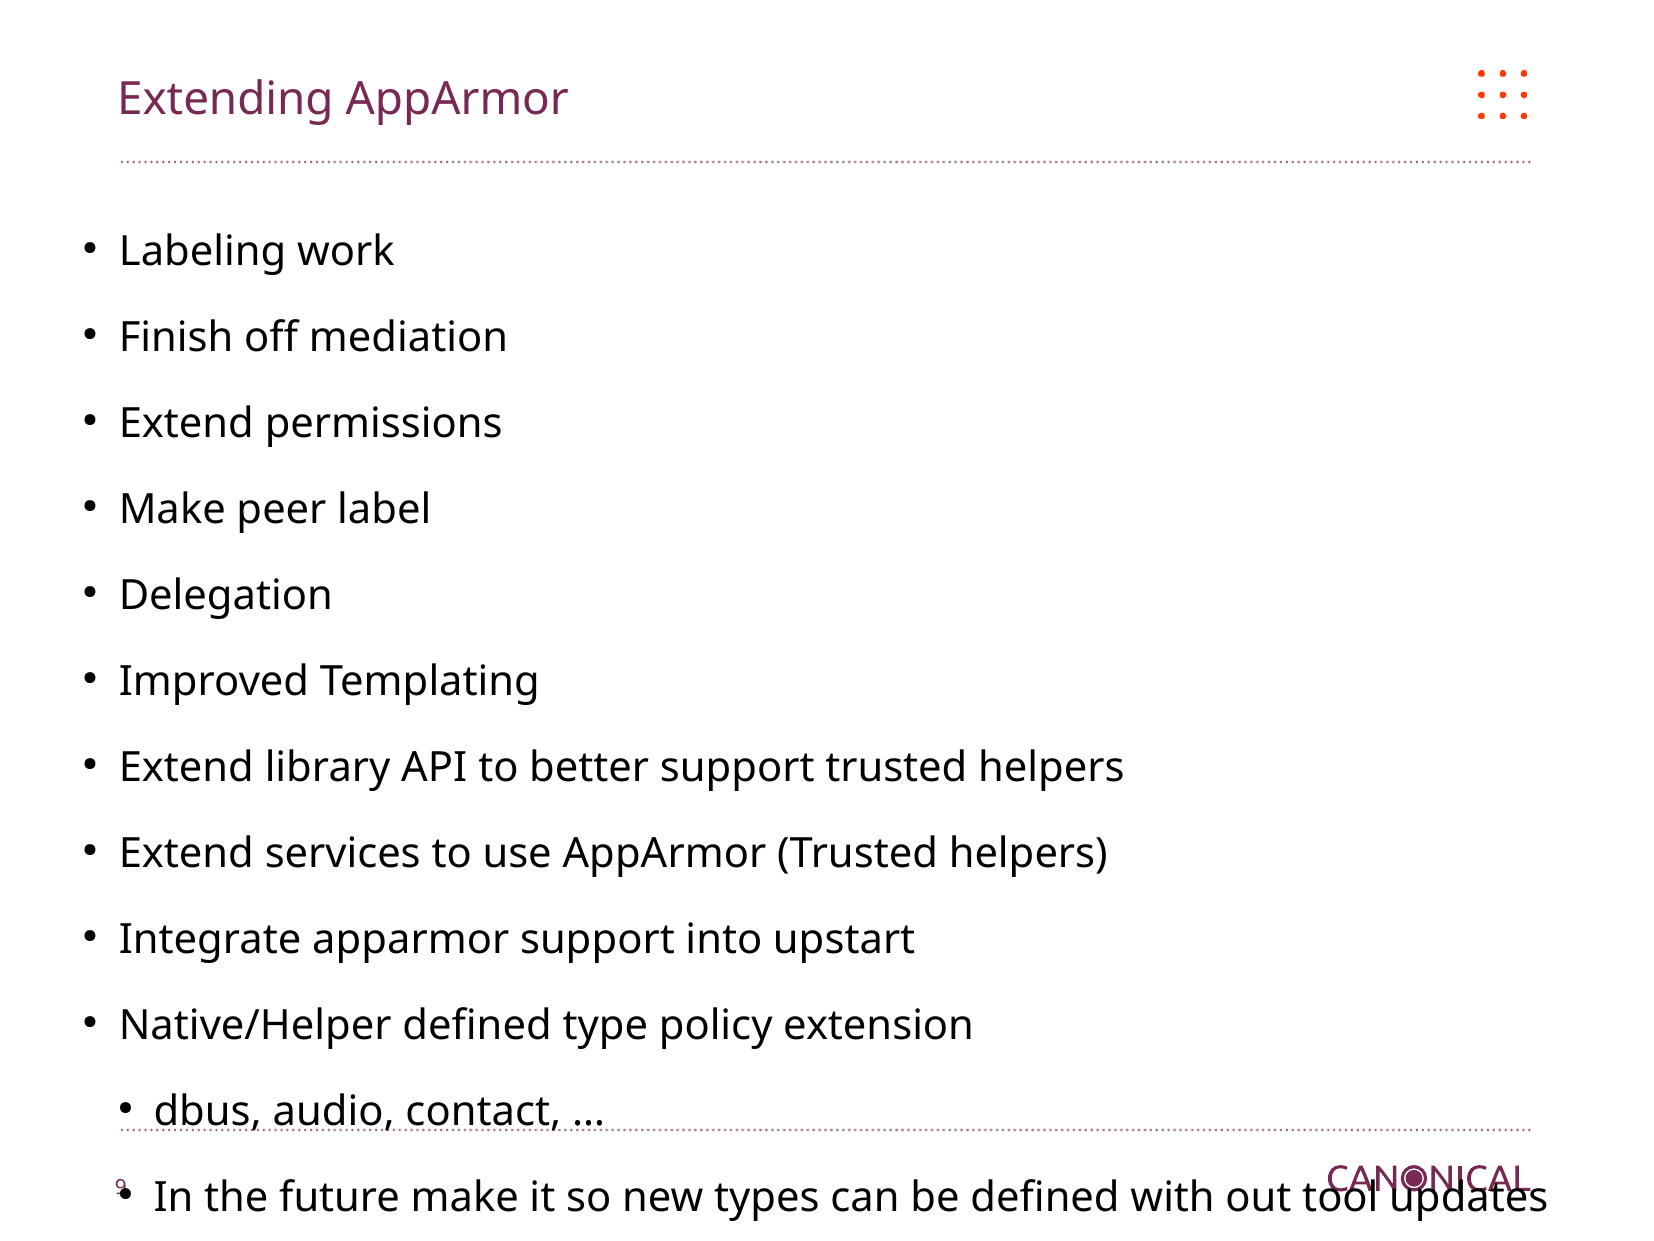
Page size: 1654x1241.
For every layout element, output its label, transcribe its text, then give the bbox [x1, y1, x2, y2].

list Labeling work Finish off mediation Extend permissions Make peer label Delegation Improved Templating Extend library API to better support trusted helpers Extend services to use AppArmor (Trusted helpers) Integrate apparmor support into upstart Native/Helper defined type policy extension dbus, audio, contact, … In the future make it so new types can be defined with out tool updates [82, 206, 1571, 1063]
picture [111, 159, 1533, 166]
picture [111, 1127, 1533, 1134]
title Extending AppArmor [117, 71, 1447, 123]
picture [1478, 70, 1527, 119]
